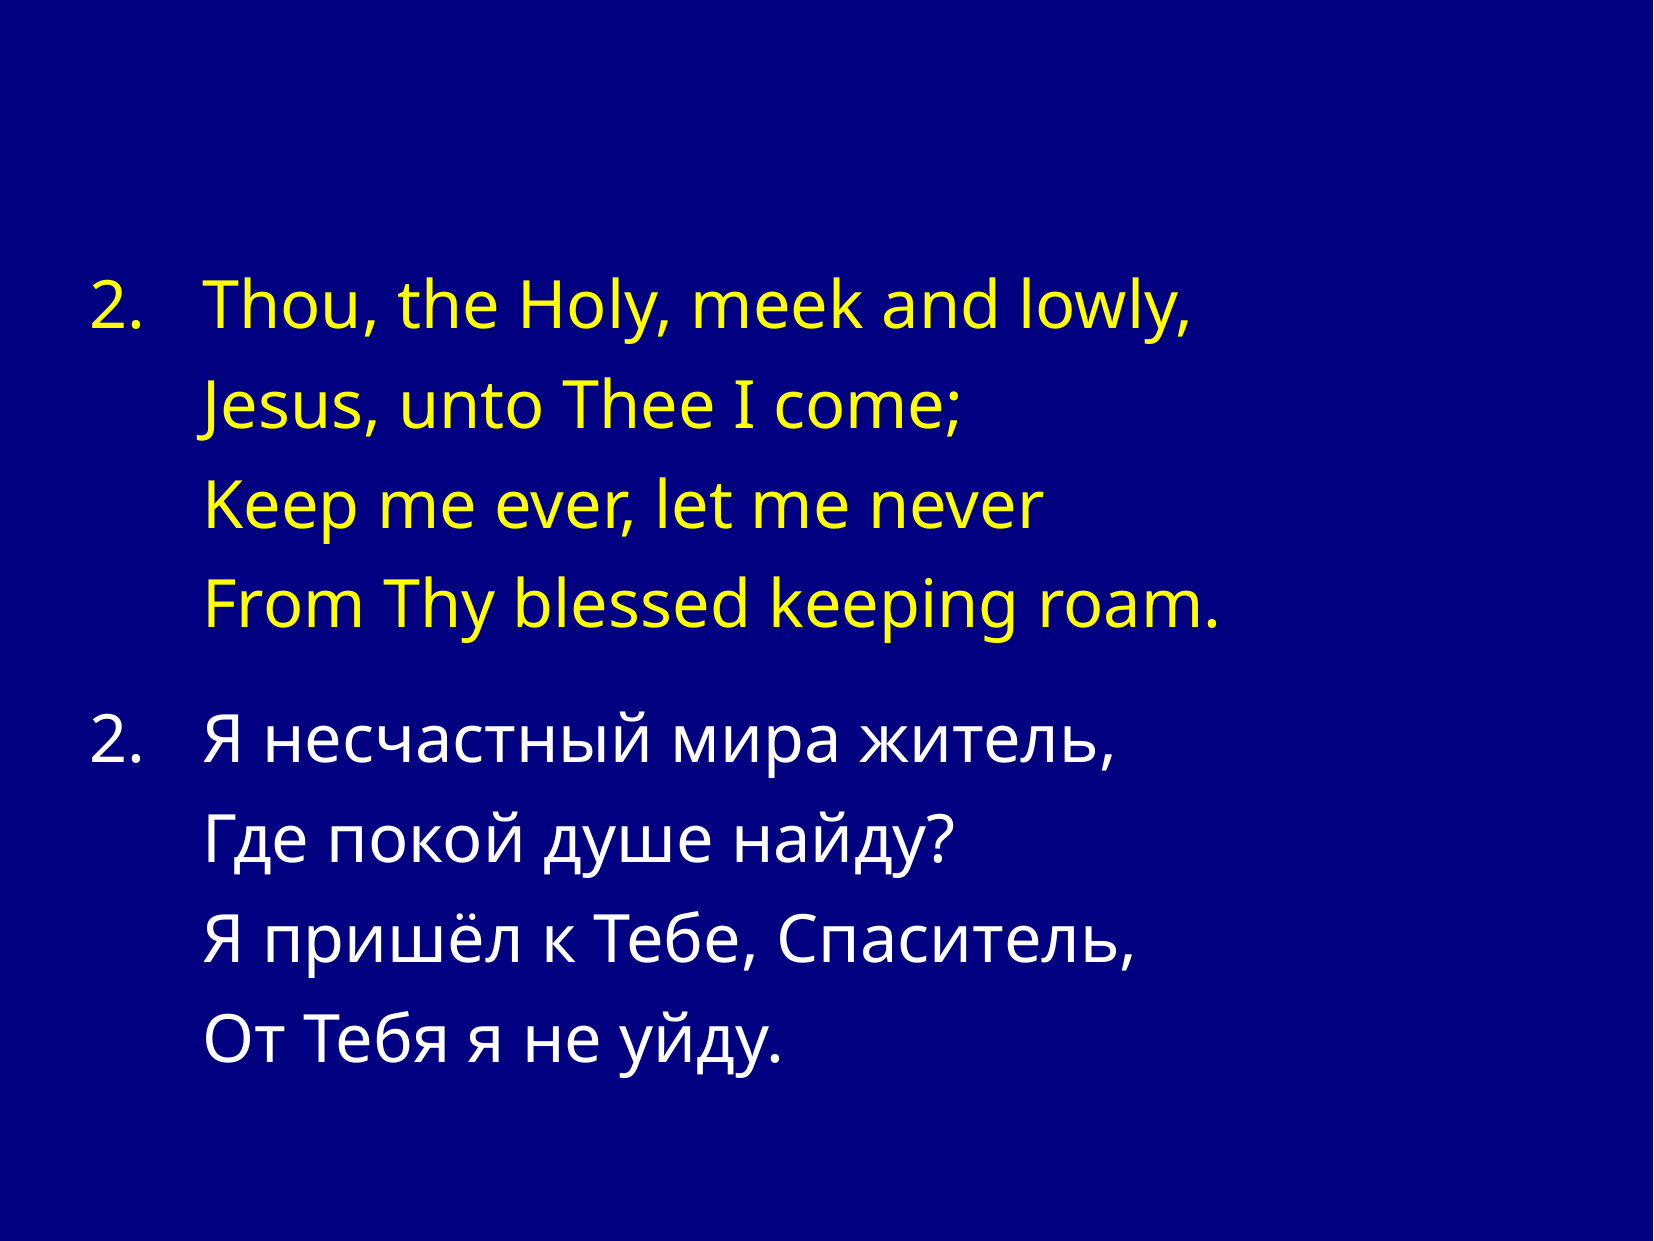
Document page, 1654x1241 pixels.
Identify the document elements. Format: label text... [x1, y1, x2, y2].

text_box 2. Я несчастный мира житель, Где покой душе найду? Я пришёл к Тебе, Спаситель, От Тебя я не уйду. [75, 675, 1576, 1163]
text_box 2. Thou, the Holy, meek and lowly, Jesus, unto Thee I come; Keep me ever, let me never From Thy blessed keeping roam. [75, 150, 1576, 638]
